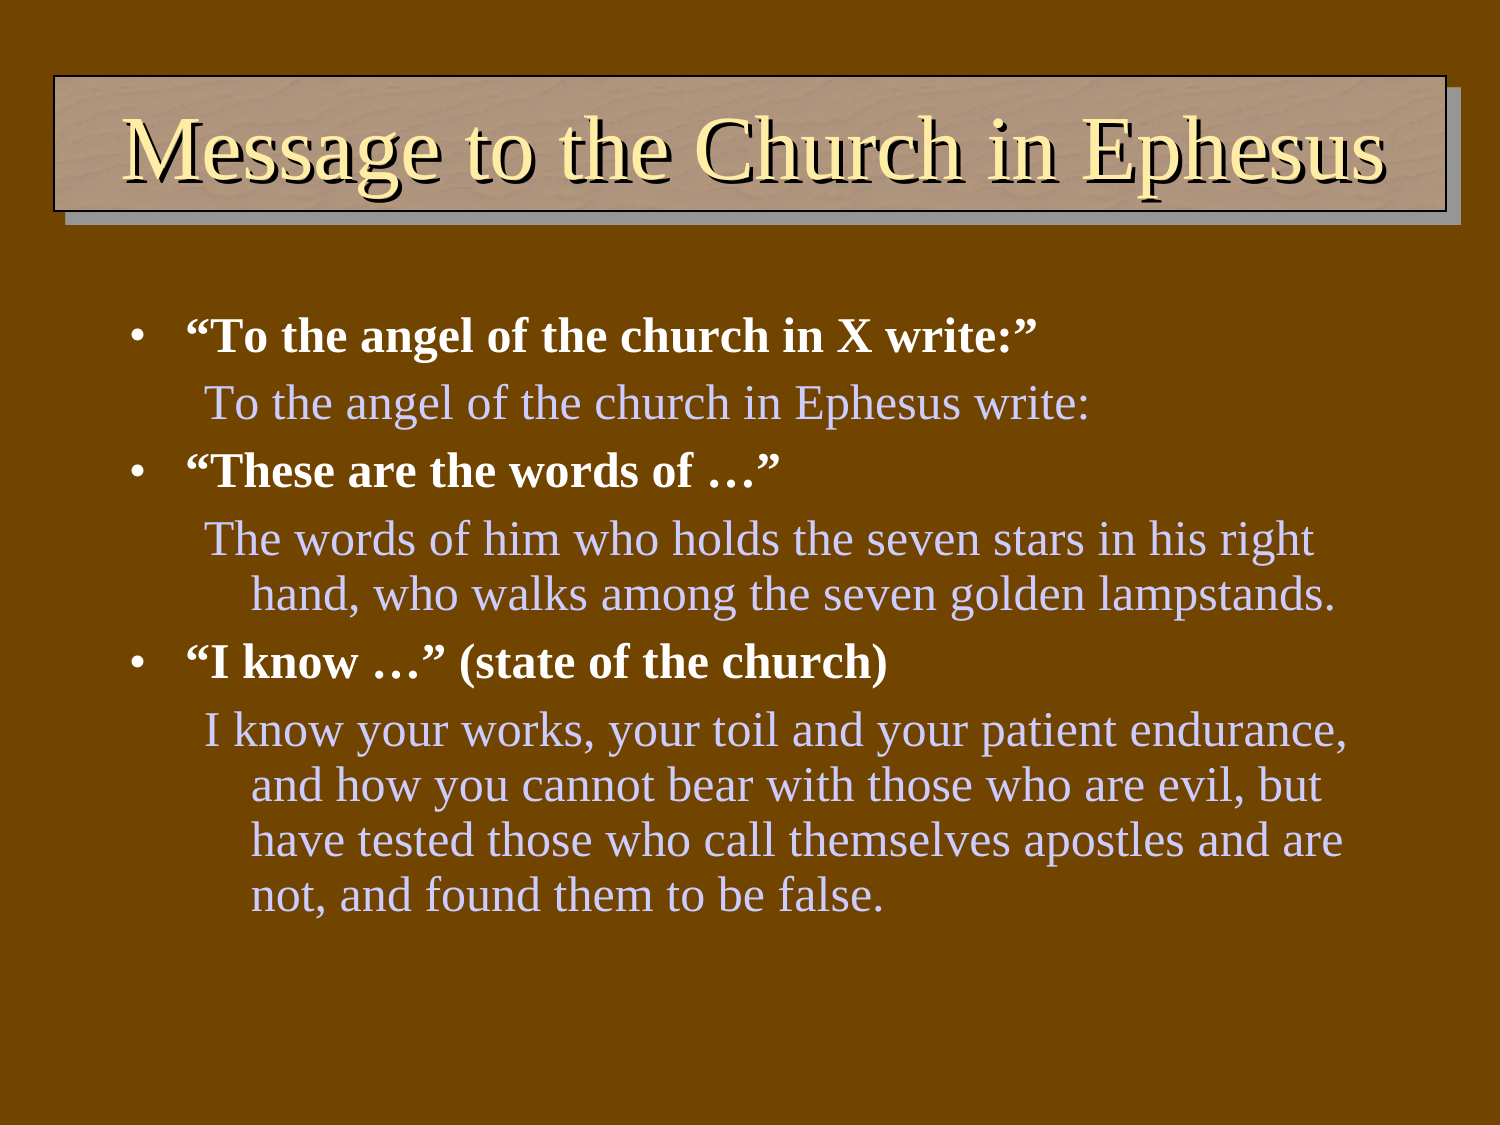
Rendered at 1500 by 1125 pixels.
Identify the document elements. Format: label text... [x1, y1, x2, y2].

title Message to the Church in Ephesus [35, 54, 1474, 242]
list “To the angel of the church in X write:” To the angel of the church in Ephesus write: “These are the words of …” The words of him who holds the seven stars in his right hand, who walks among the seven golden lampstands. “I know …” (state of the church) I know your works, your toil and your patient endurance, and how you cannot bear with those who are evil, but have tested those who call themselves apostles and are not, and found them to be false. [113, 299, 1399, 1051]
